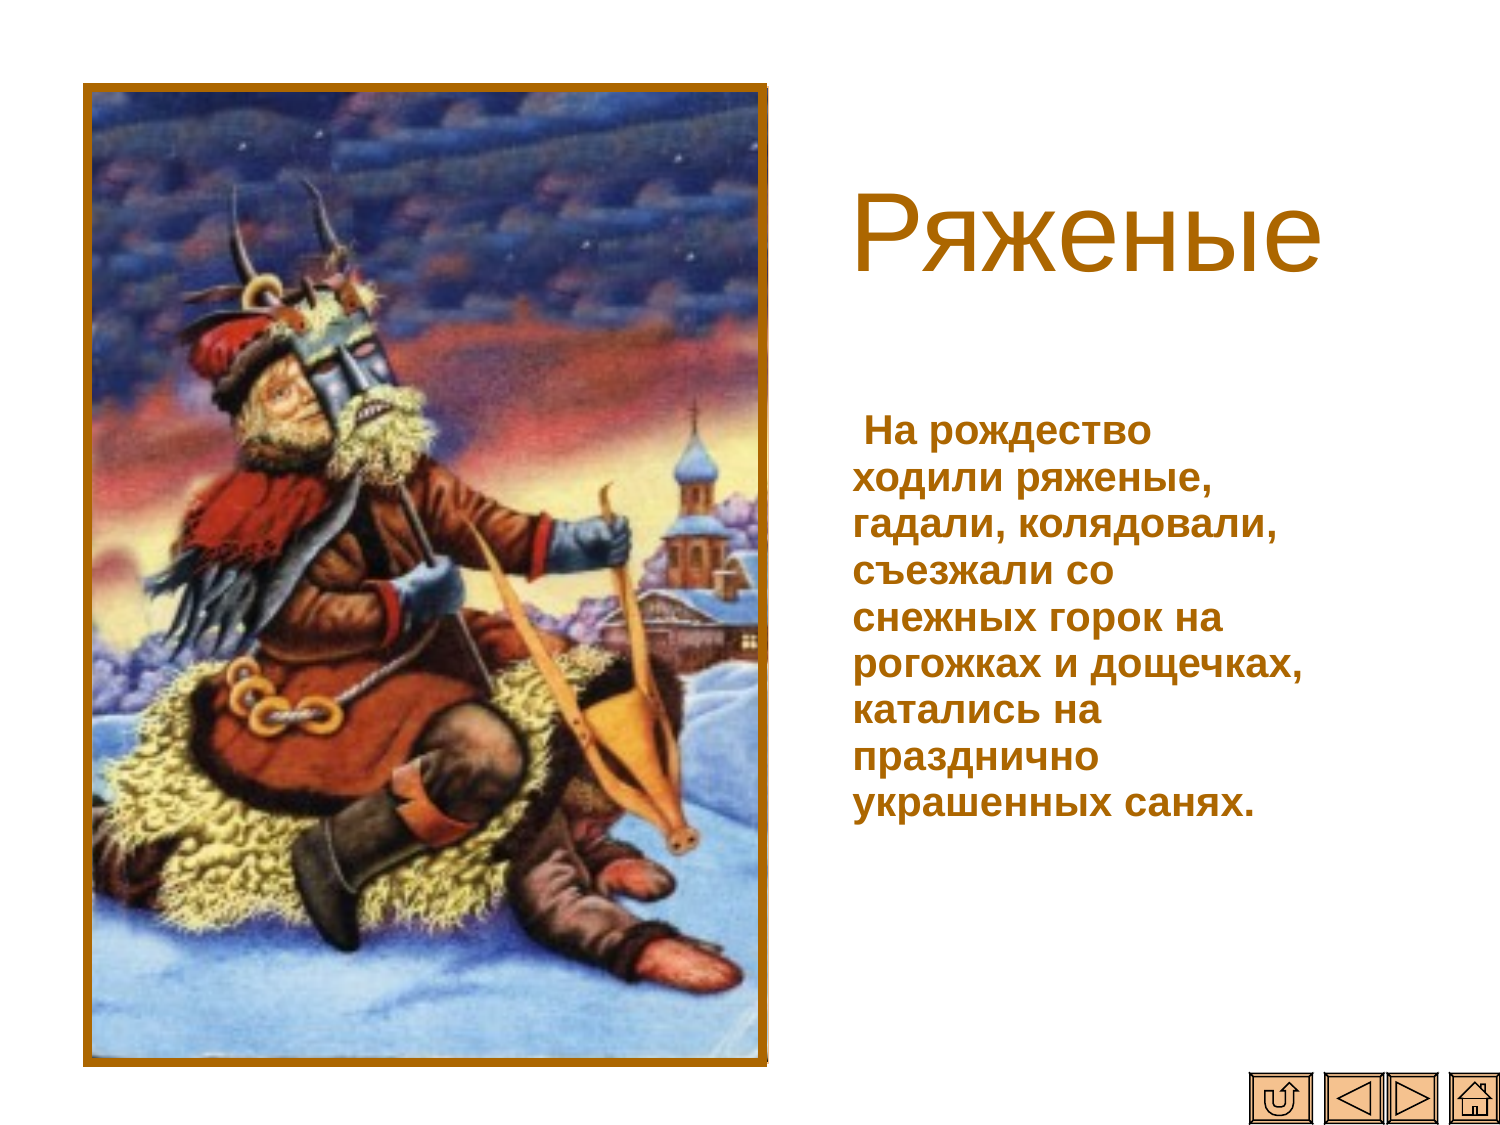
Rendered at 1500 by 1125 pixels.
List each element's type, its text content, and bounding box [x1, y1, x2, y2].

text_box [1449, 1073, 1500, 1124]
text_box [1324, 1073, 1384, 1124]
text_box Ряженые [800, 162, 1376, 303]
text_box [1387, 1073, 1438, 1124]
text_box [1249, 1073, 1313, 1124]
text_box На рождество ходили ряженые, гадали, колядовали, съезжали со снежных горок на рогожках и дощечках, катались на празднично украшенных санях. [837, 399, 1326, 899]
picture [92, 92, 758, 1058]
